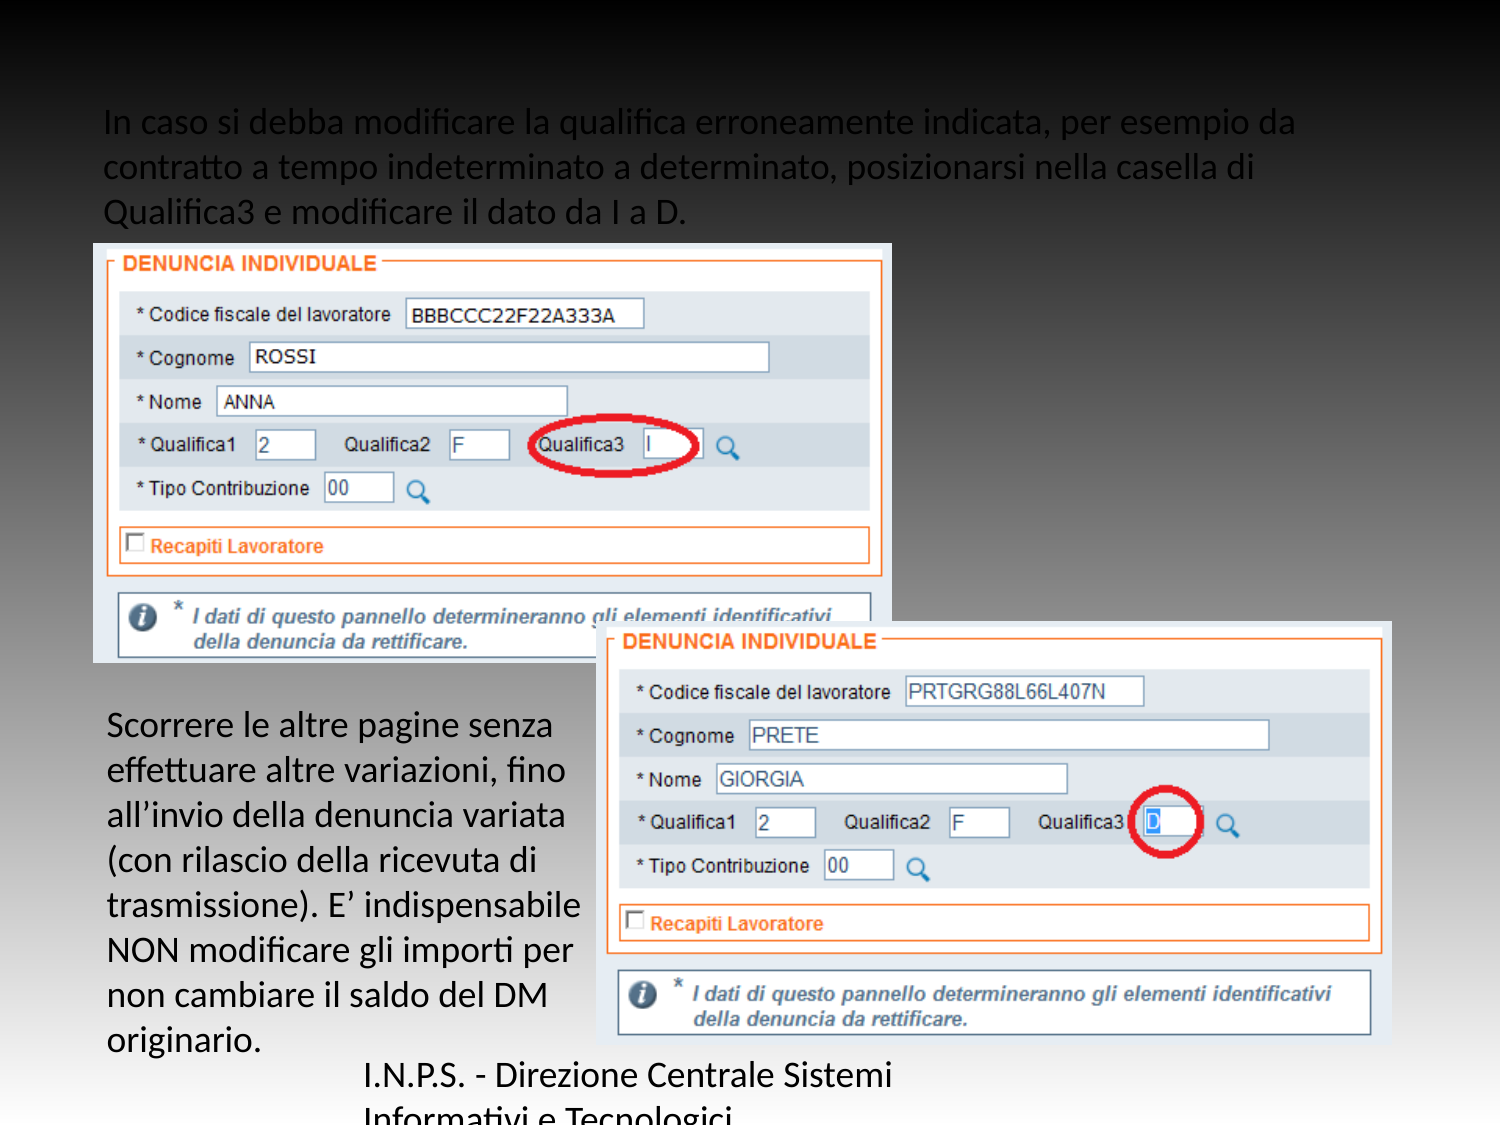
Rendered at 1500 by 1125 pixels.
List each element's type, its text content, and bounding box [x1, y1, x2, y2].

footer I.N.P.S. - Direzione Centrale Sistemi Informativi e Tecnologici [348, 1042, 1069, 1103]
picture [93, 243, 1392, 1045]
text_box In caso si debba modificare la qualifica erroneamente indicata, per esempio da contratto a tempo indeterminato a determinato, posizionarsi nella casella di Qualifica3 e modificare il dato da I a D. [88, 89, 1412, 240]
text_box Scorrere le altre pagine senza effettuare altre variazioni, fino all’invio della denuncia variata (con rilascio della ricevuta di trasmissione). E’ indispensabile NON modificare gli importi per non cambiare il saldo del DM originario. [91, 692, 656, 1068]
